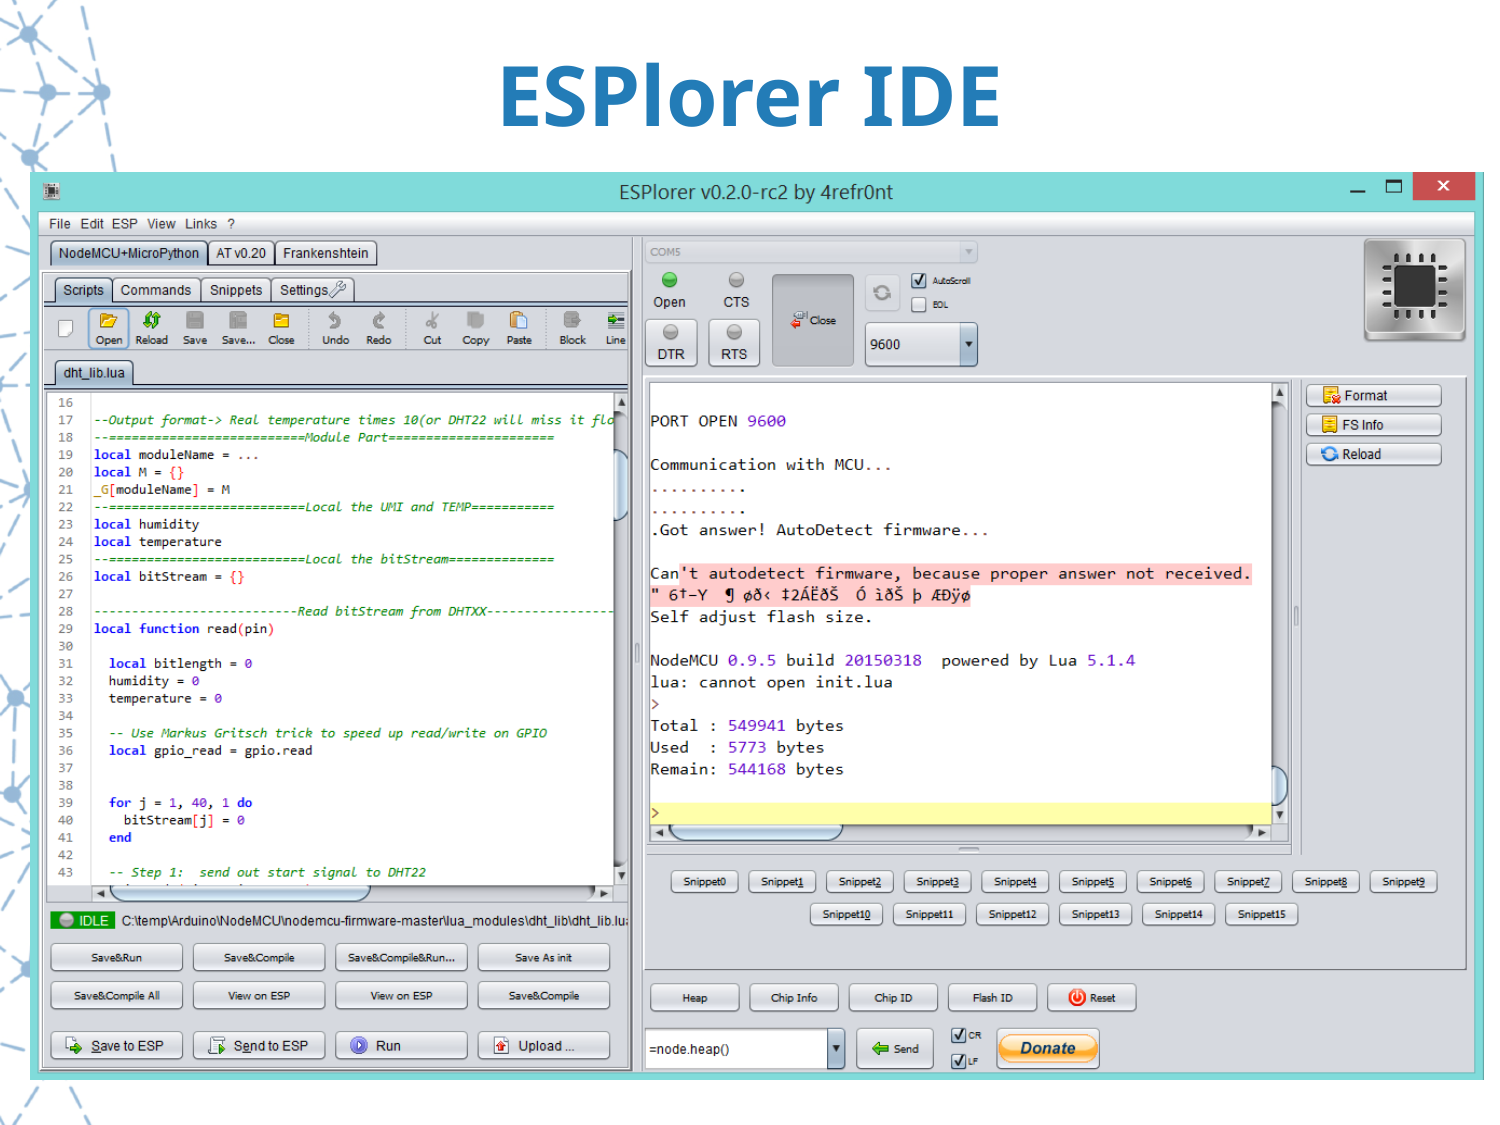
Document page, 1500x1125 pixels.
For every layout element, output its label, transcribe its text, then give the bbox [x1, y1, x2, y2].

picture [0, 0, 1484, 1125]
text_box ESPlorer IDE [405, 29, 1096, 146]
